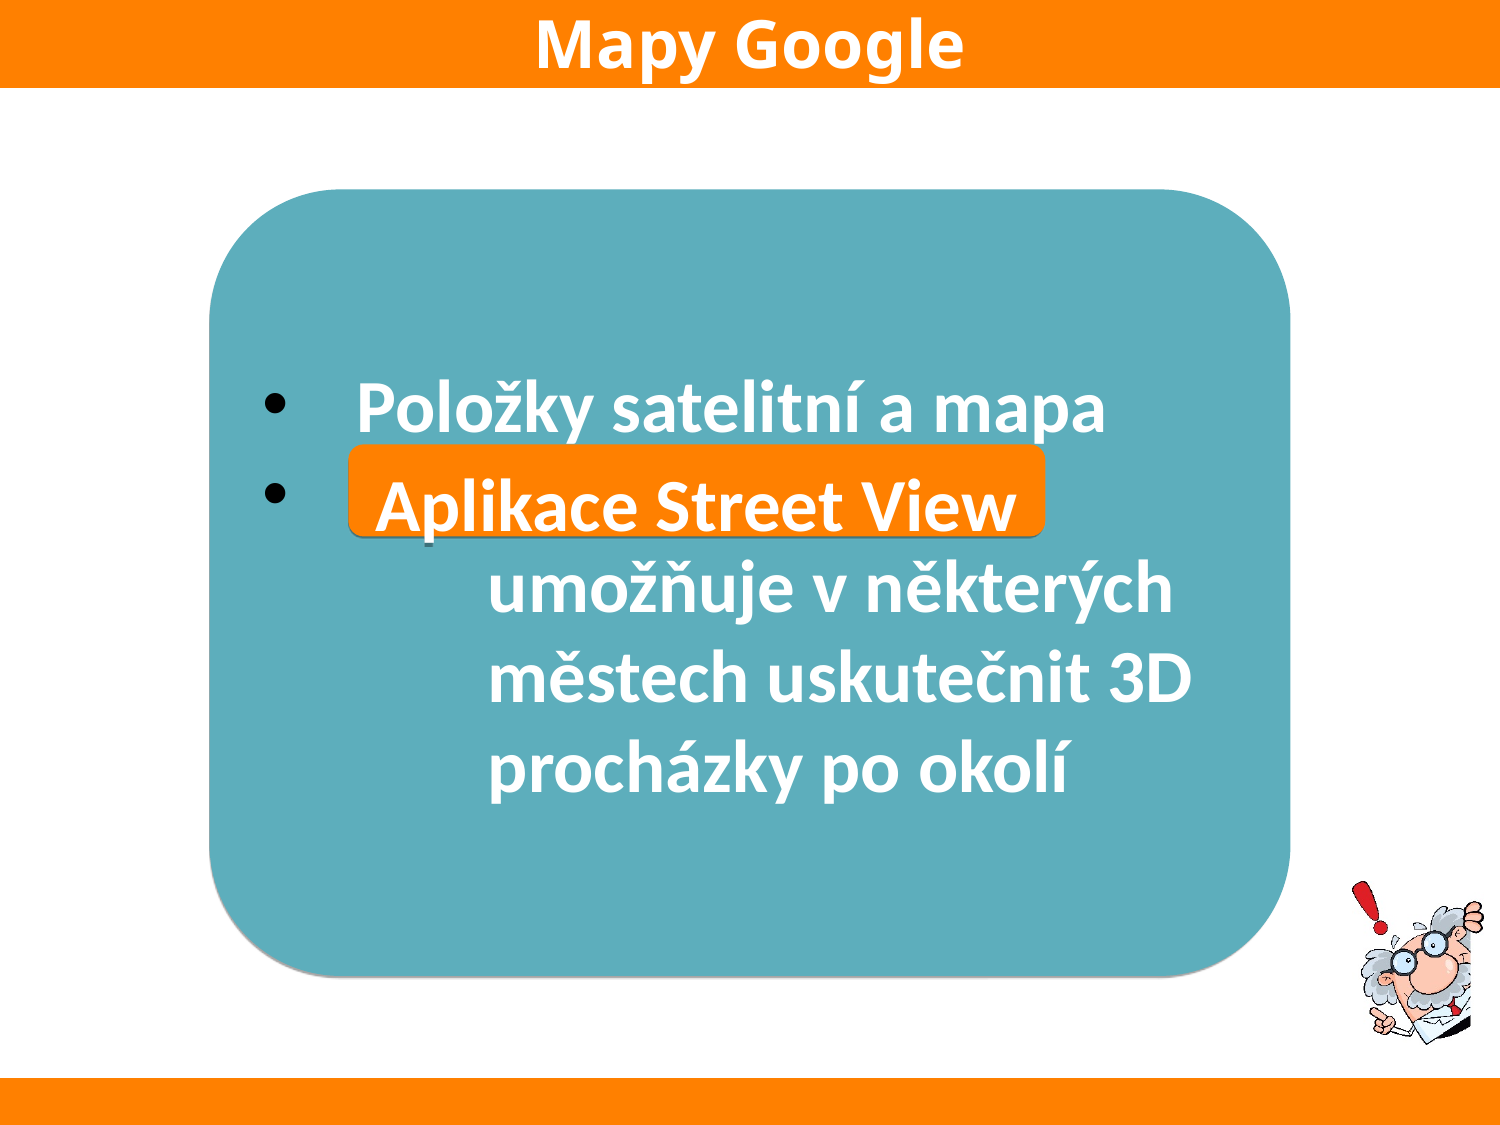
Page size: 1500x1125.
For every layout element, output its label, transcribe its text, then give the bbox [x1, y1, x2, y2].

text_box Aplikace Street View [348, 444, 1046, 537]
picture [1352, 881, 1484, 1045]
text_box Položky satelitní a mapa Aplikace Street View umožňuje v některých městech uskutečnit 3D procházky po okolí [209, 189, 1291, 976]
text_box [0, 1078, 1500, 1125]
text_box Mapy Google [0, 0, 1500, 88]
